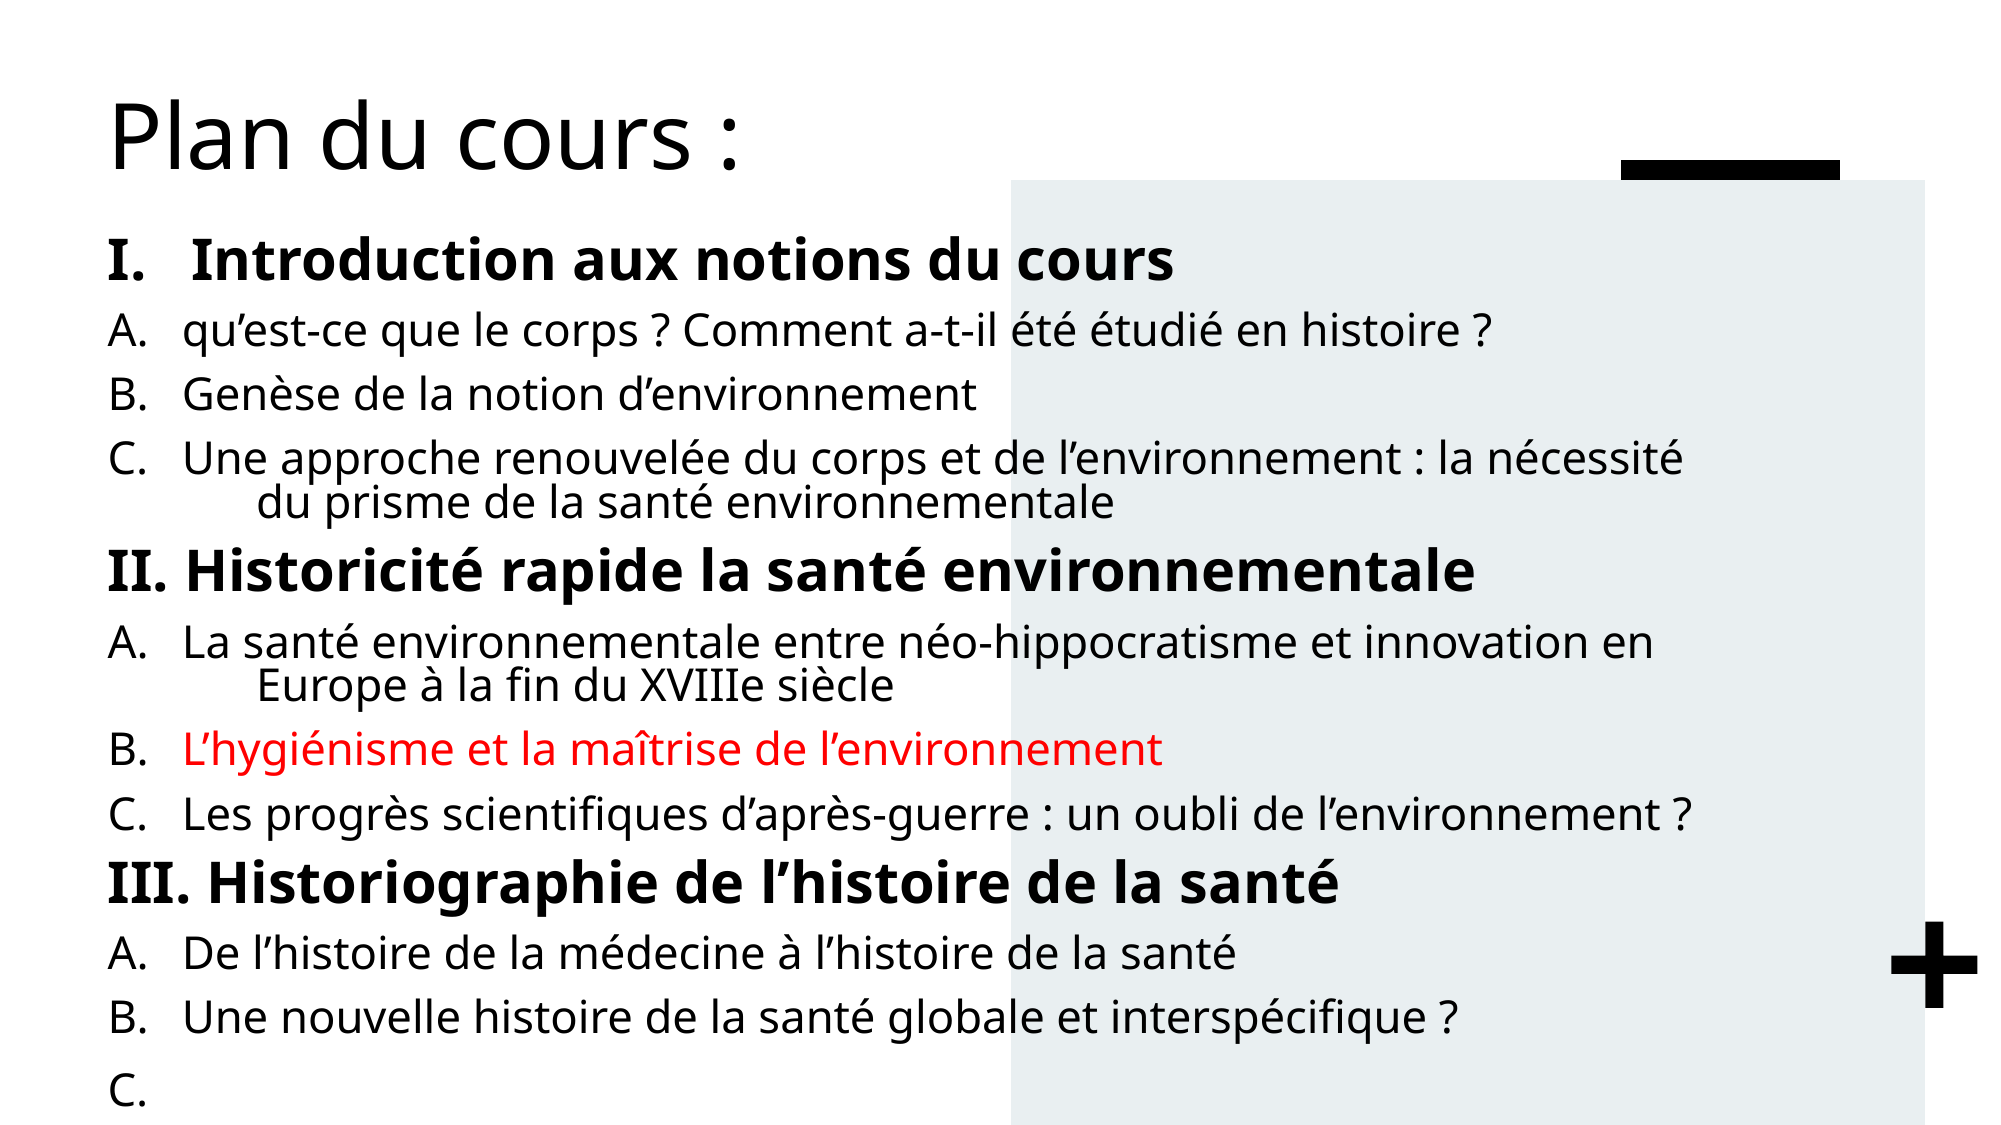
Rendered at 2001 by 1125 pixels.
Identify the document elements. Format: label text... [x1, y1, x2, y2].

list Introduction aux notions du cours qu’est-ce que le corps ? Comment a-t-il été étudié en histoire ? Genèse de la notion d’environnement Une approche renouvelée du corps et de l’environnement : la nécessité du prisme de la santé environnementale II. Historicité rapide la santé environnementale La santé environnementale entre néo-hippocratisme et innovation en Europe à la fin du XVIIIe siècle L’hygiénisme et la maîtrise de l’environnement Les progrès scientifiques d’après-guerre : un oubli de l’environnement ? III. Historiographie de l’histoire de la santé De l’histoire de la médecine à l’histoire de la santé Une nouvelle histoire de la santé globale et interspécifique ? [92, 228, 1724, 1093]
title Plan du cours : [92, 70, 1449, 228]
